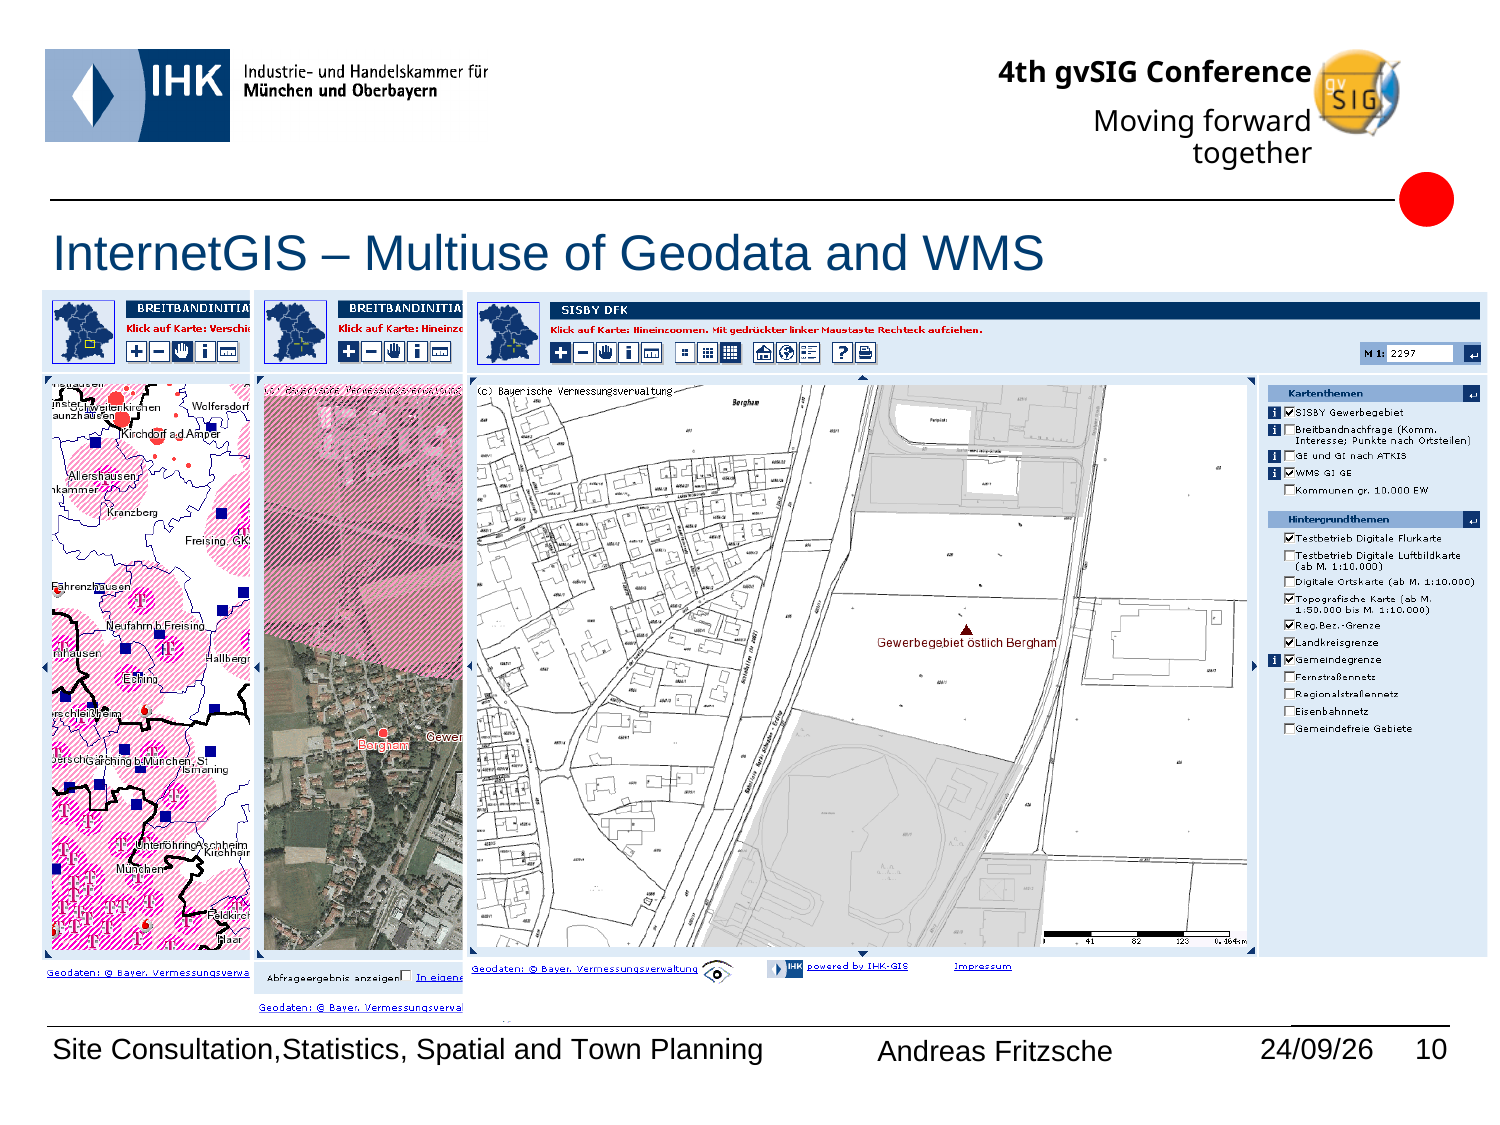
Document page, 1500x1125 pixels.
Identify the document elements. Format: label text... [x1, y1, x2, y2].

text_box InternetGIS – Multiuse of Geodata and WMS [37, 212, 1488, 275]
picture [1312, 49, 1401, 138]
picture [37, 286, 1488, 1026]
picture [45, 49, 488, 142]
